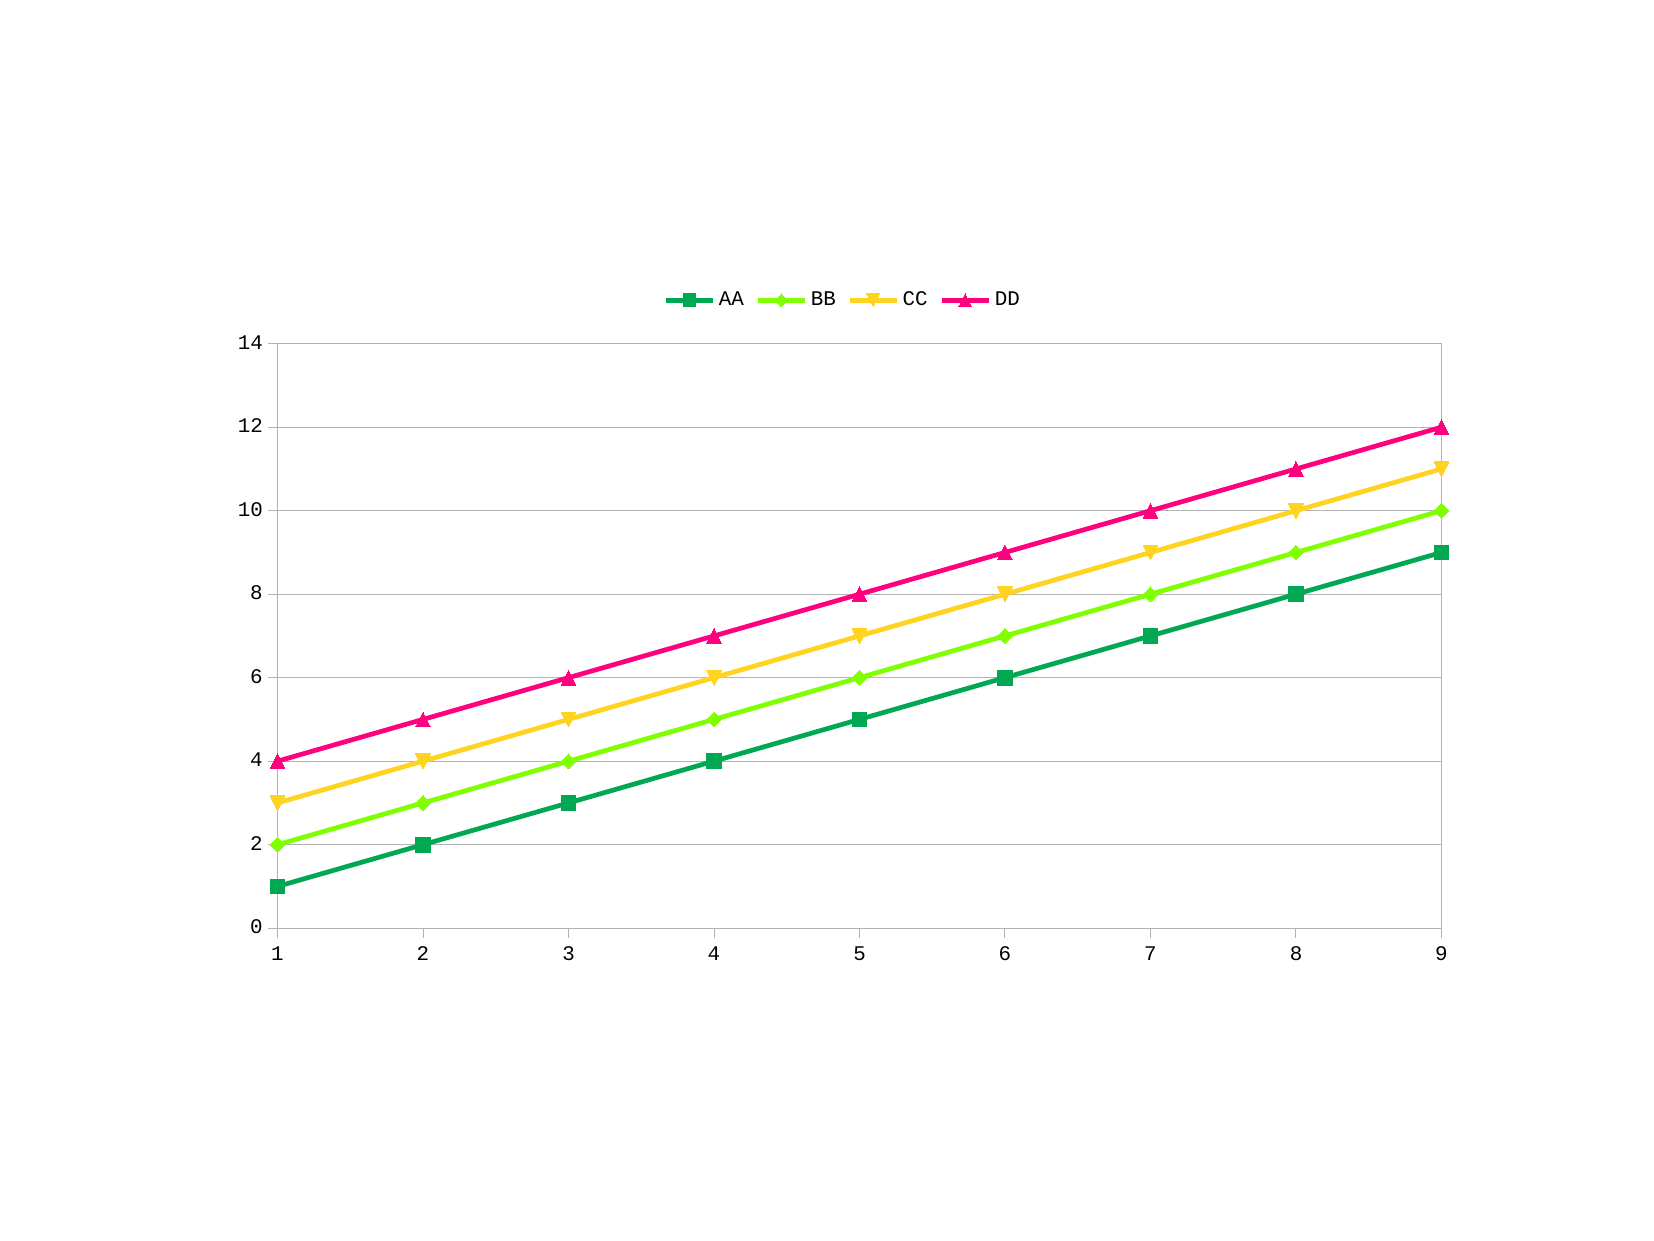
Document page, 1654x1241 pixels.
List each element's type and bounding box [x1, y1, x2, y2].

chart [212, 271, 1474, 981]
